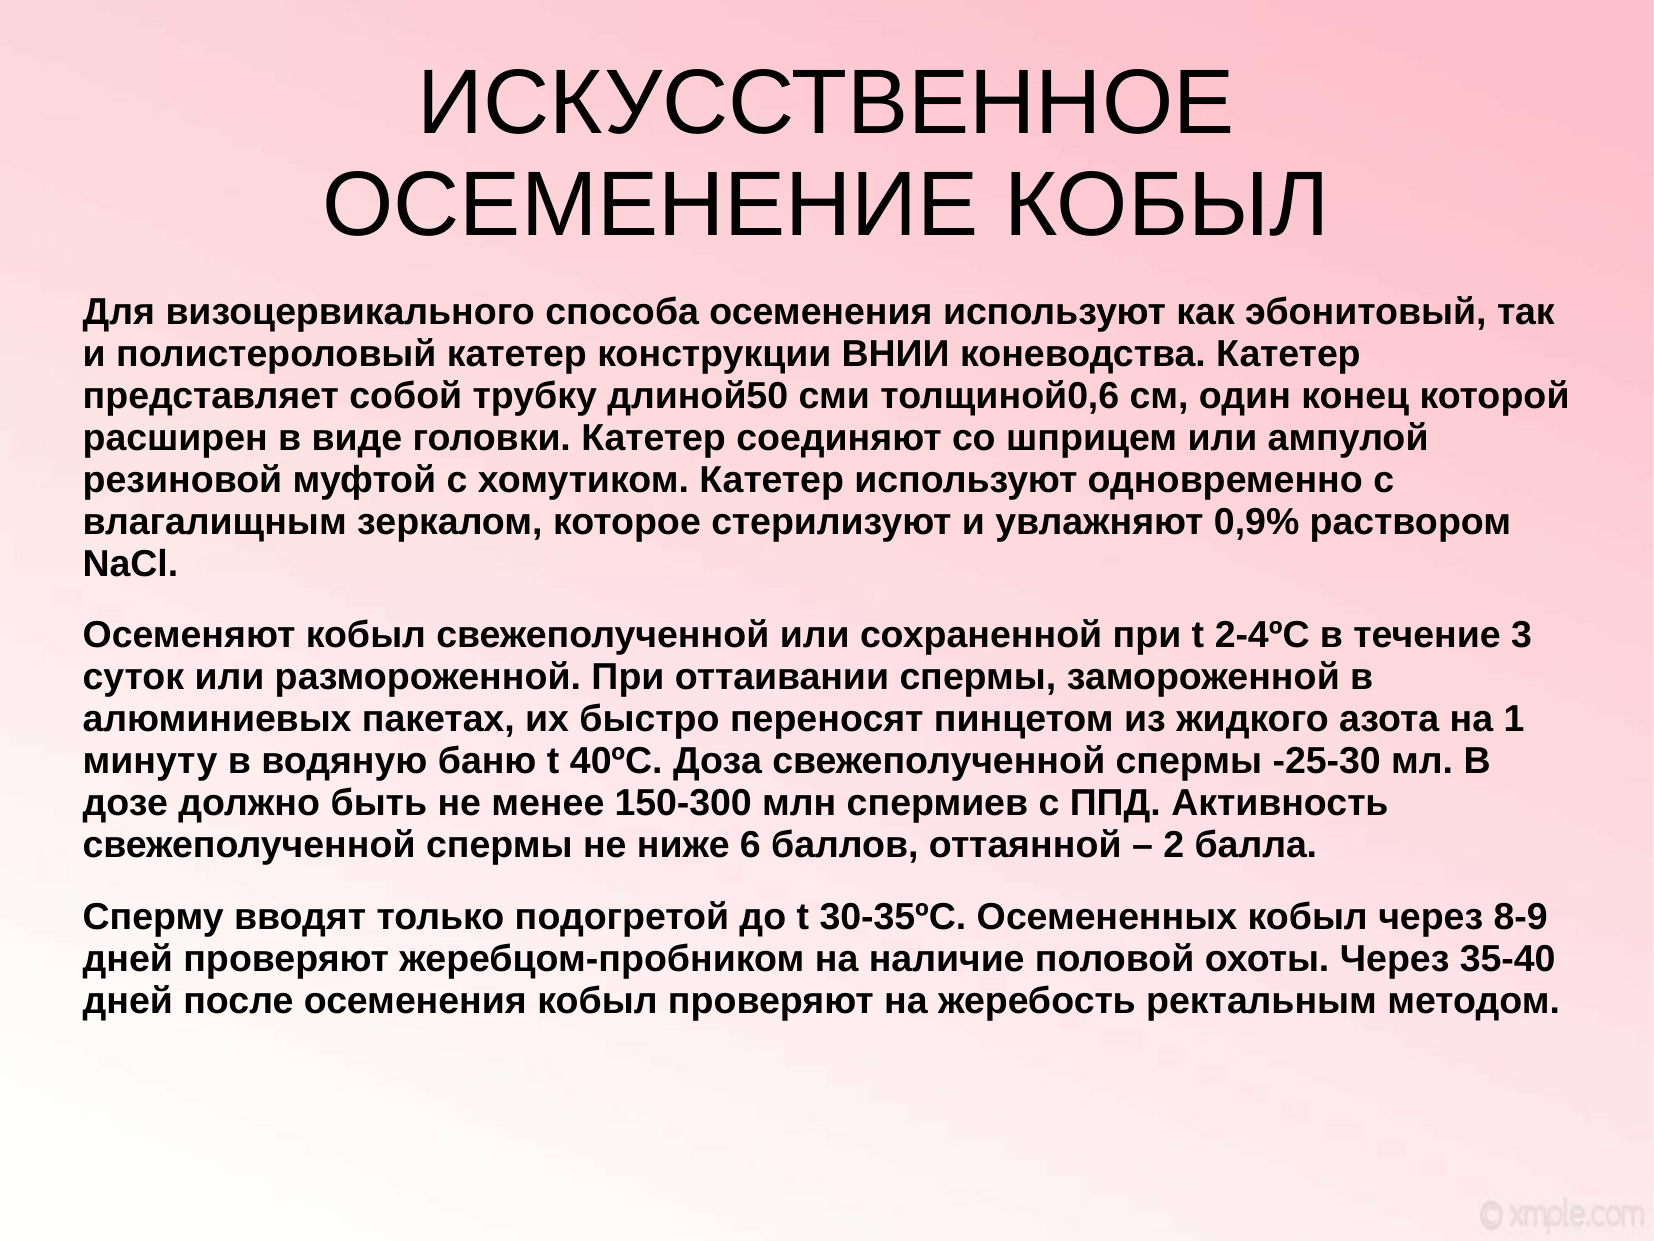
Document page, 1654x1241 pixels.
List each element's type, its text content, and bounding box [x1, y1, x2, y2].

picture [0, 0, 1654, 1241]
list Для визоцервикального способа осеменения используют как эбонитовый, так и полистероловый катетер конструкции ВНИИ коневодства. Катетер представляет собой трубку длиной50 сми толщиной0,6 см, один конец которой расширен в виде головки. Катетер соединяют со шприцем или ампулой резиновой муфтой с хомутиком. Катетер используют одновременно с влагалищным зеркалом, которое стерилизуют и увлажняют 0,9% раствором NaСl. Осеменяют кобыл свежеполученной или сохраненной при t 2-4ºС в течение 3 суток или размороженной. При оттаивании спермы, замороженной в алюминиевых пакетах, их быстро переносят пинцетом из жидкого азота на 1 минуту в водяную баню t 40ºС. Доза свежеполученной спермы -25-30 мл. В дозе должно быть не менее 150-300 млн спермиев с ППД. Активность свежеполученной спермы не ниже 6 баллов, оттаянной – 2 балла. Сперму вводят только подогретой до t 30-35ºС. Осемененных кобыл через 8-9 дней проверяют жеребцом-пробником на наличие половой охоты. Через 35-40 дней после осеменения кобыл проверяют на жеребость ректальным методом. [82, 290, 1571, 1109]
title ИСКУССТВЕННОЕ ОСЕМЕНЕНИЕ КОБЫЛ [82, 49, 1571, 257]
